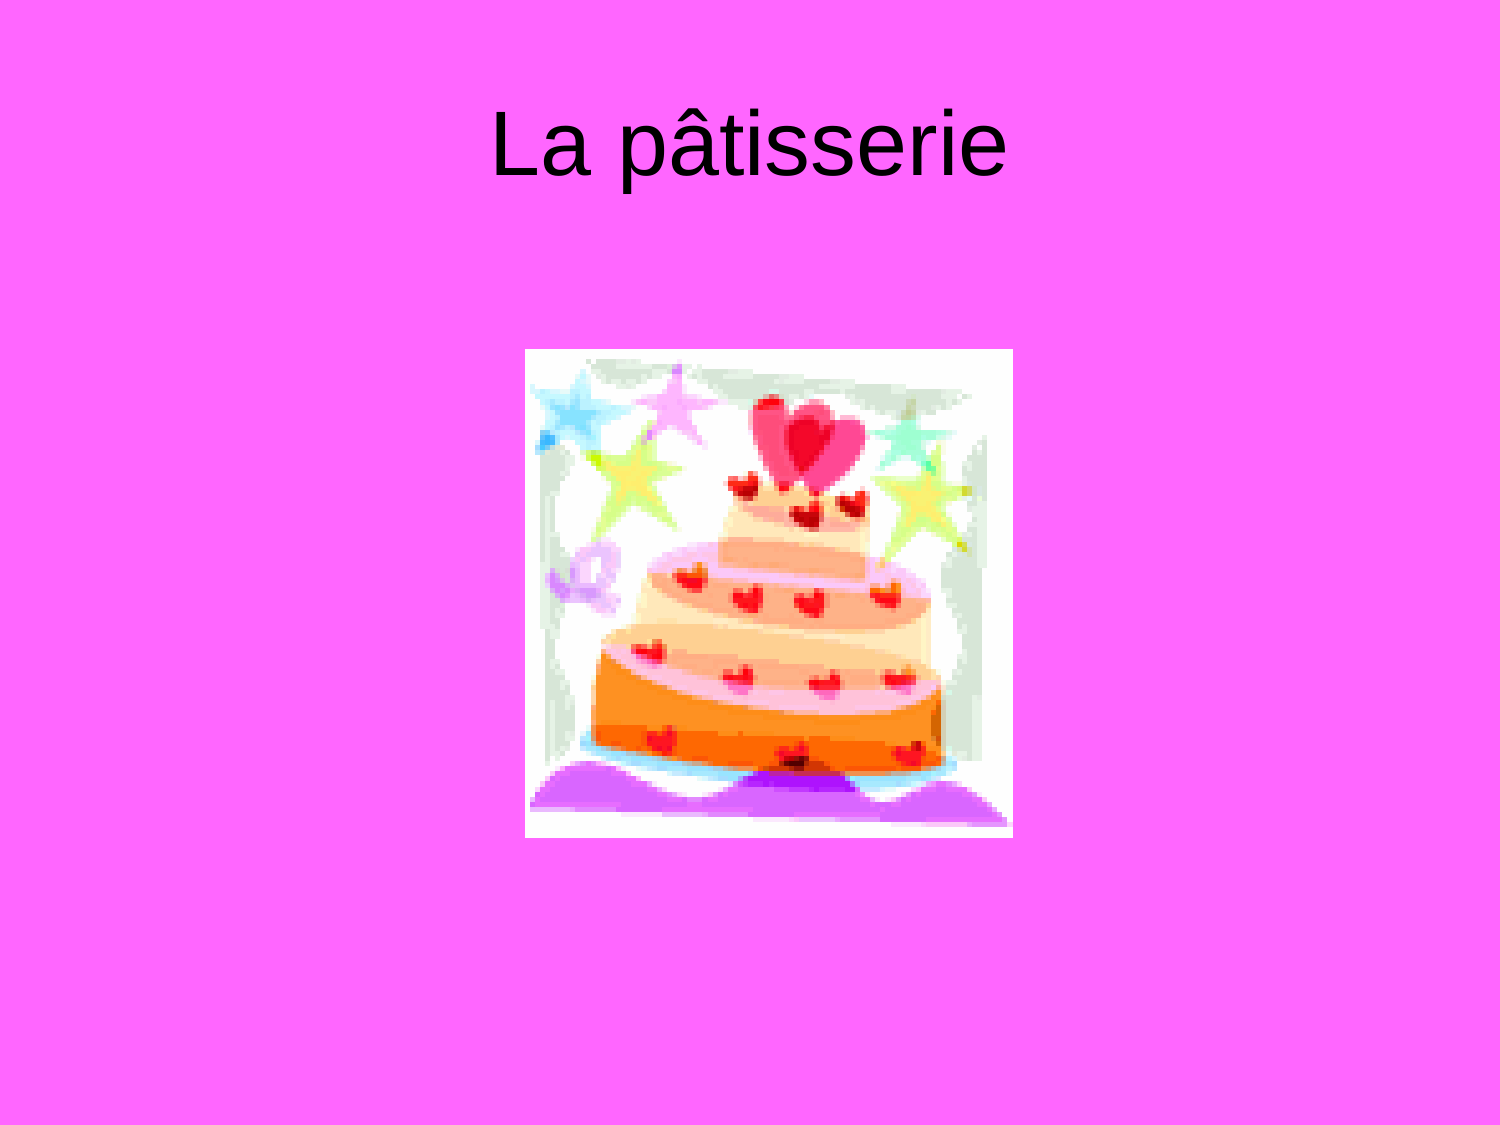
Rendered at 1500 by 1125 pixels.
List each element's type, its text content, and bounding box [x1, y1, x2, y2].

title La pâtisserie [75, 45, 1426, 233]
picture [525, 349, 1013, 838]
